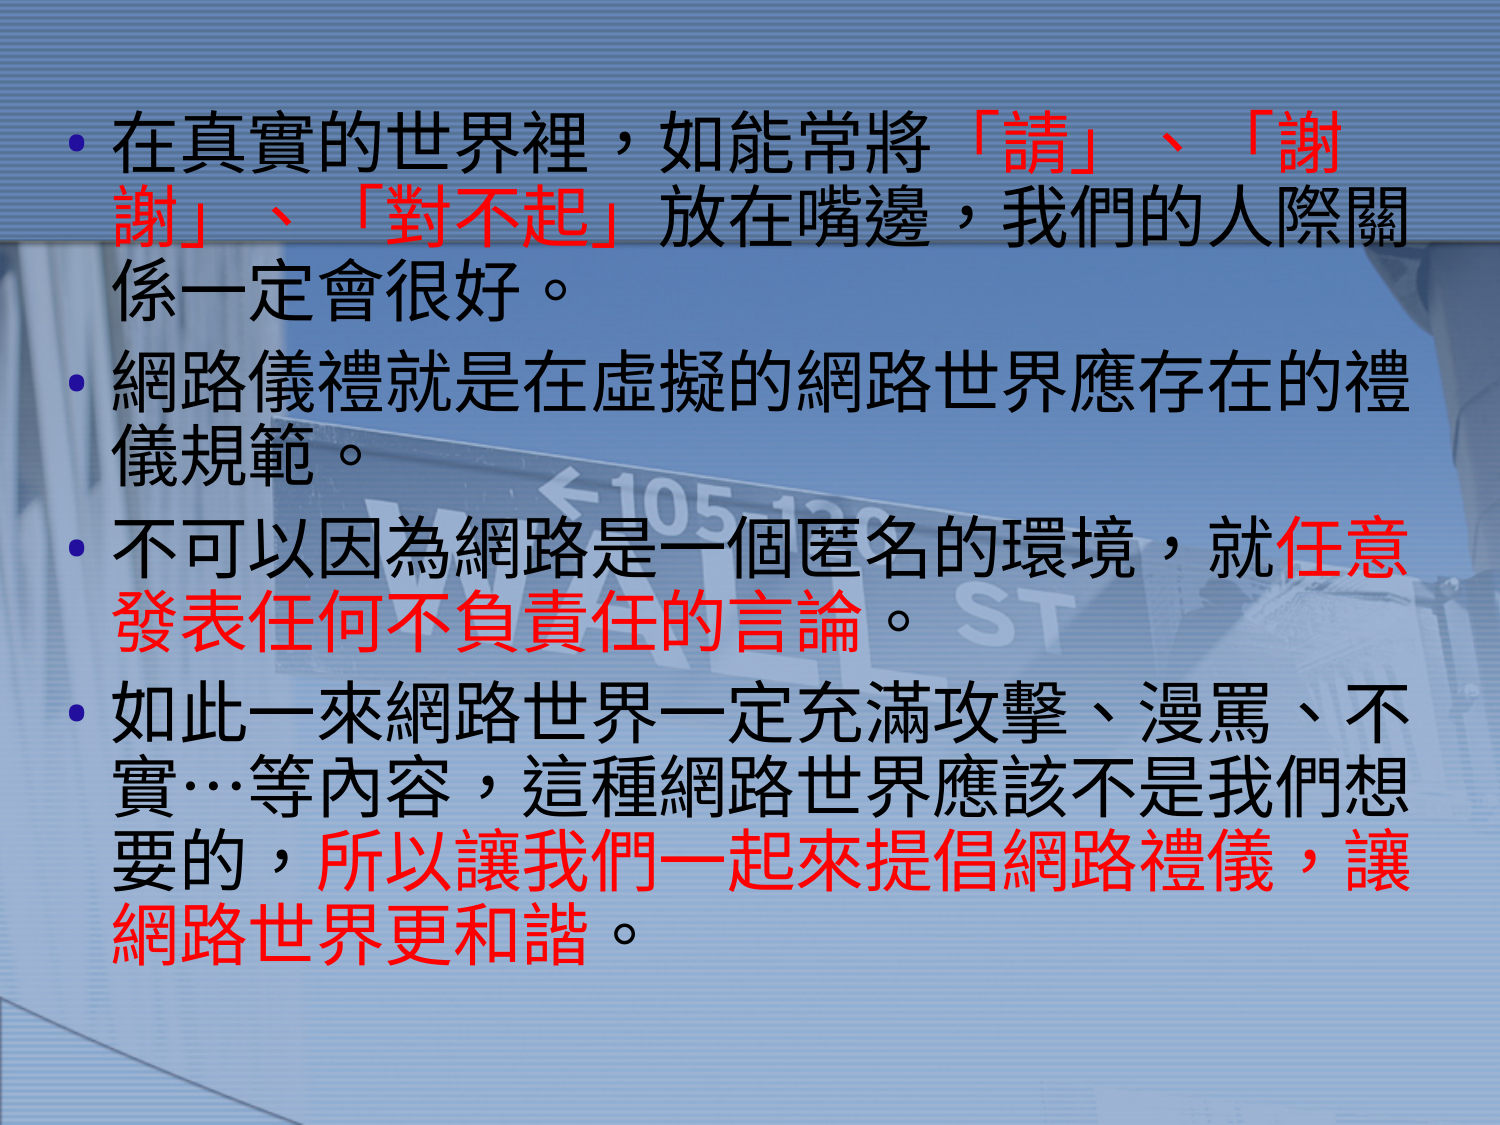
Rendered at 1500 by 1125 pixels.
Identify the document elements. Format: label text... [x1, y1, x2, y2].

picture [0, 0, 1500, 1125]
list 在真實的世界裡，如能常將「請」、「謝謝」、「對不起」放在嘴邊，我們的人際關係一定會很好。 網路儀禮就是在虛擬的網路世界應存在的禮儀規範。 不可以因為網路是一個匿名的環境，就任意發表任何不負責任的言論。 如此一來網路世界一定充滿攻擊、漫罵、不實…等內容，這種網路世界應該不是我們想要的，所以讓我們一起來提倡網路禮儀，讓網路世界更和諧。 [41, 101, 1459, 988]
